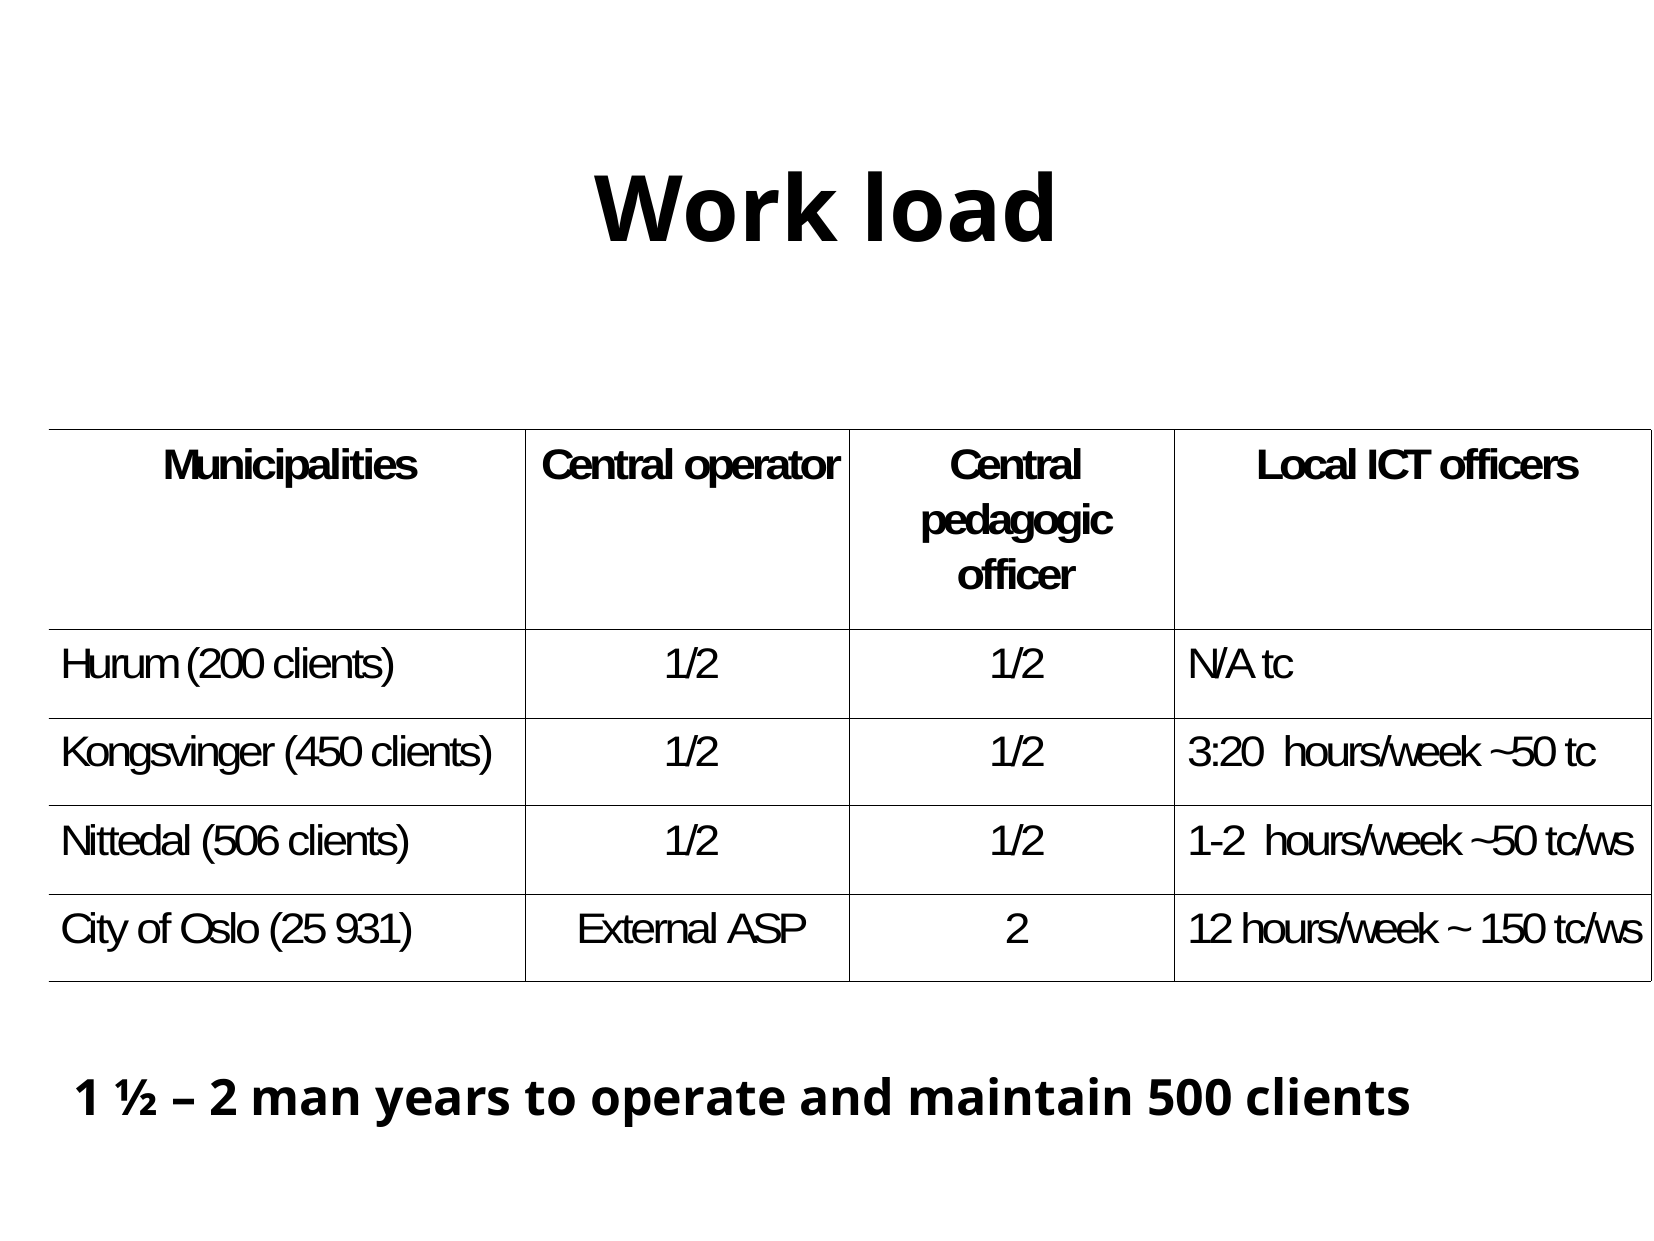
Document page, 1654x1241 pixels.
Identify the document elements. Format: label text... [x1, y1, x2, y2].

text_box 1 ½ – 2 man years to operate and maintain 500 clients [73, 1061, 1619, 1123]
chart [48, 429, 1652, 1089]
title Work load [121, 102, 1534, 310]
